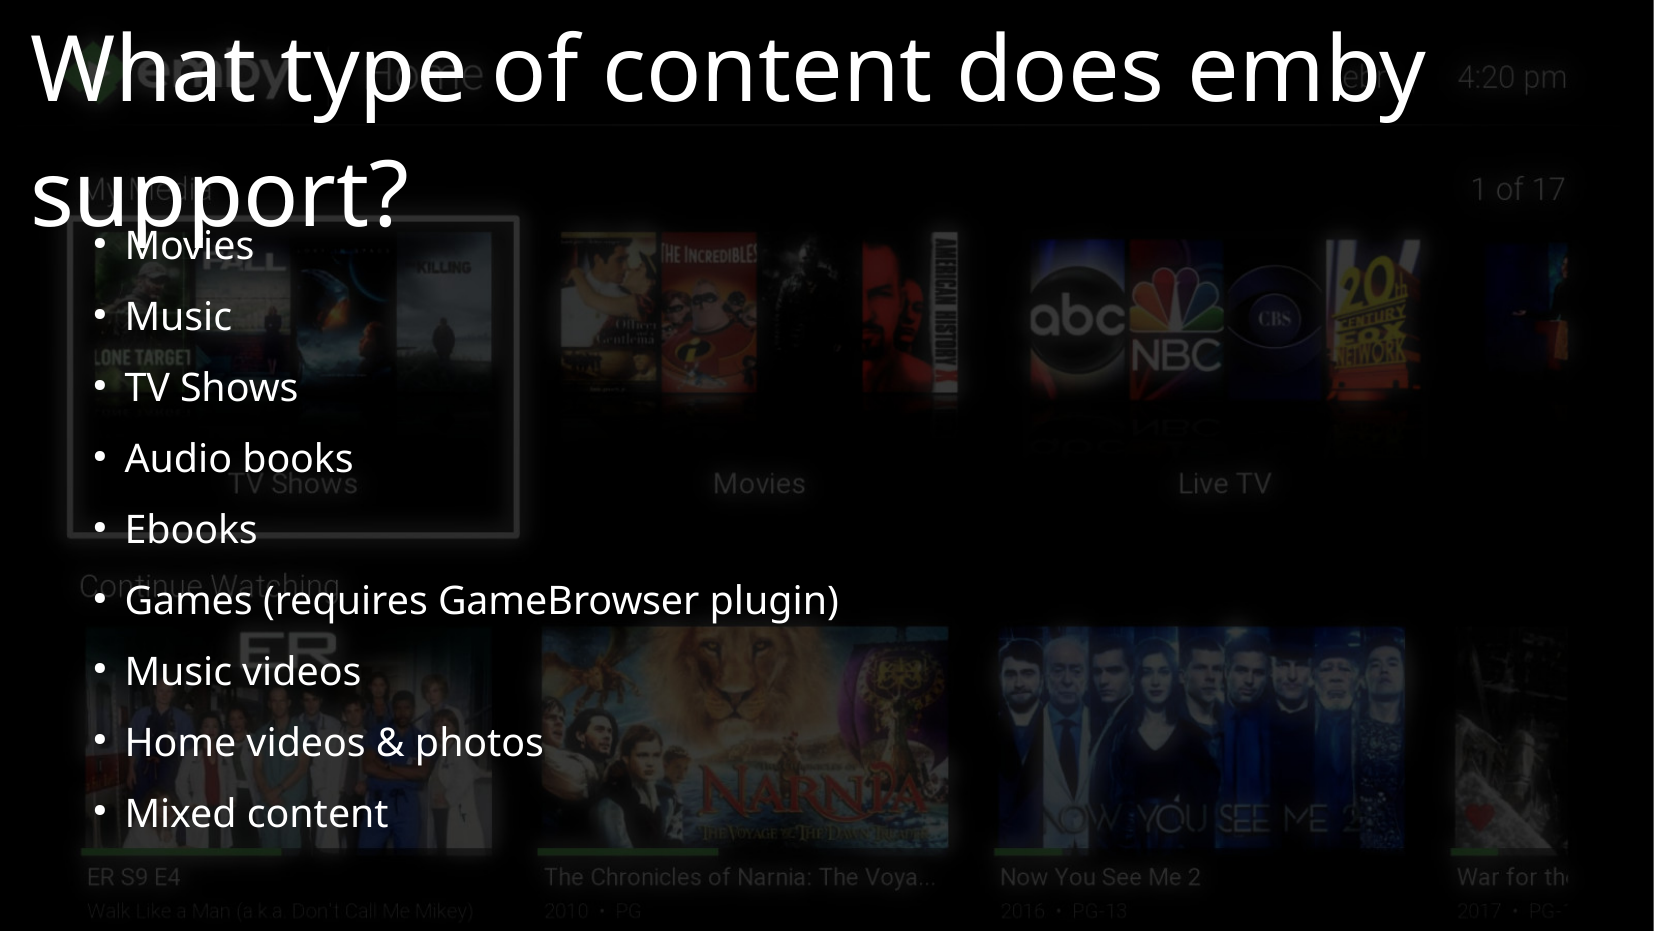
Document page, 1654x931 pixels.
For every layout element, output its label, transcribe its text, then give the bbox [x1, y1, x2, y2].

title What type of content does emby support? [30, 75, 1595, 182]
list Movies Music TV Shows Audio books Ebooks Games (requires GameBrowser plugin) Music videos Home videos & photos Mixed content [82, 217, 1571, 841]
picture [0, 0, 1654, 931]
